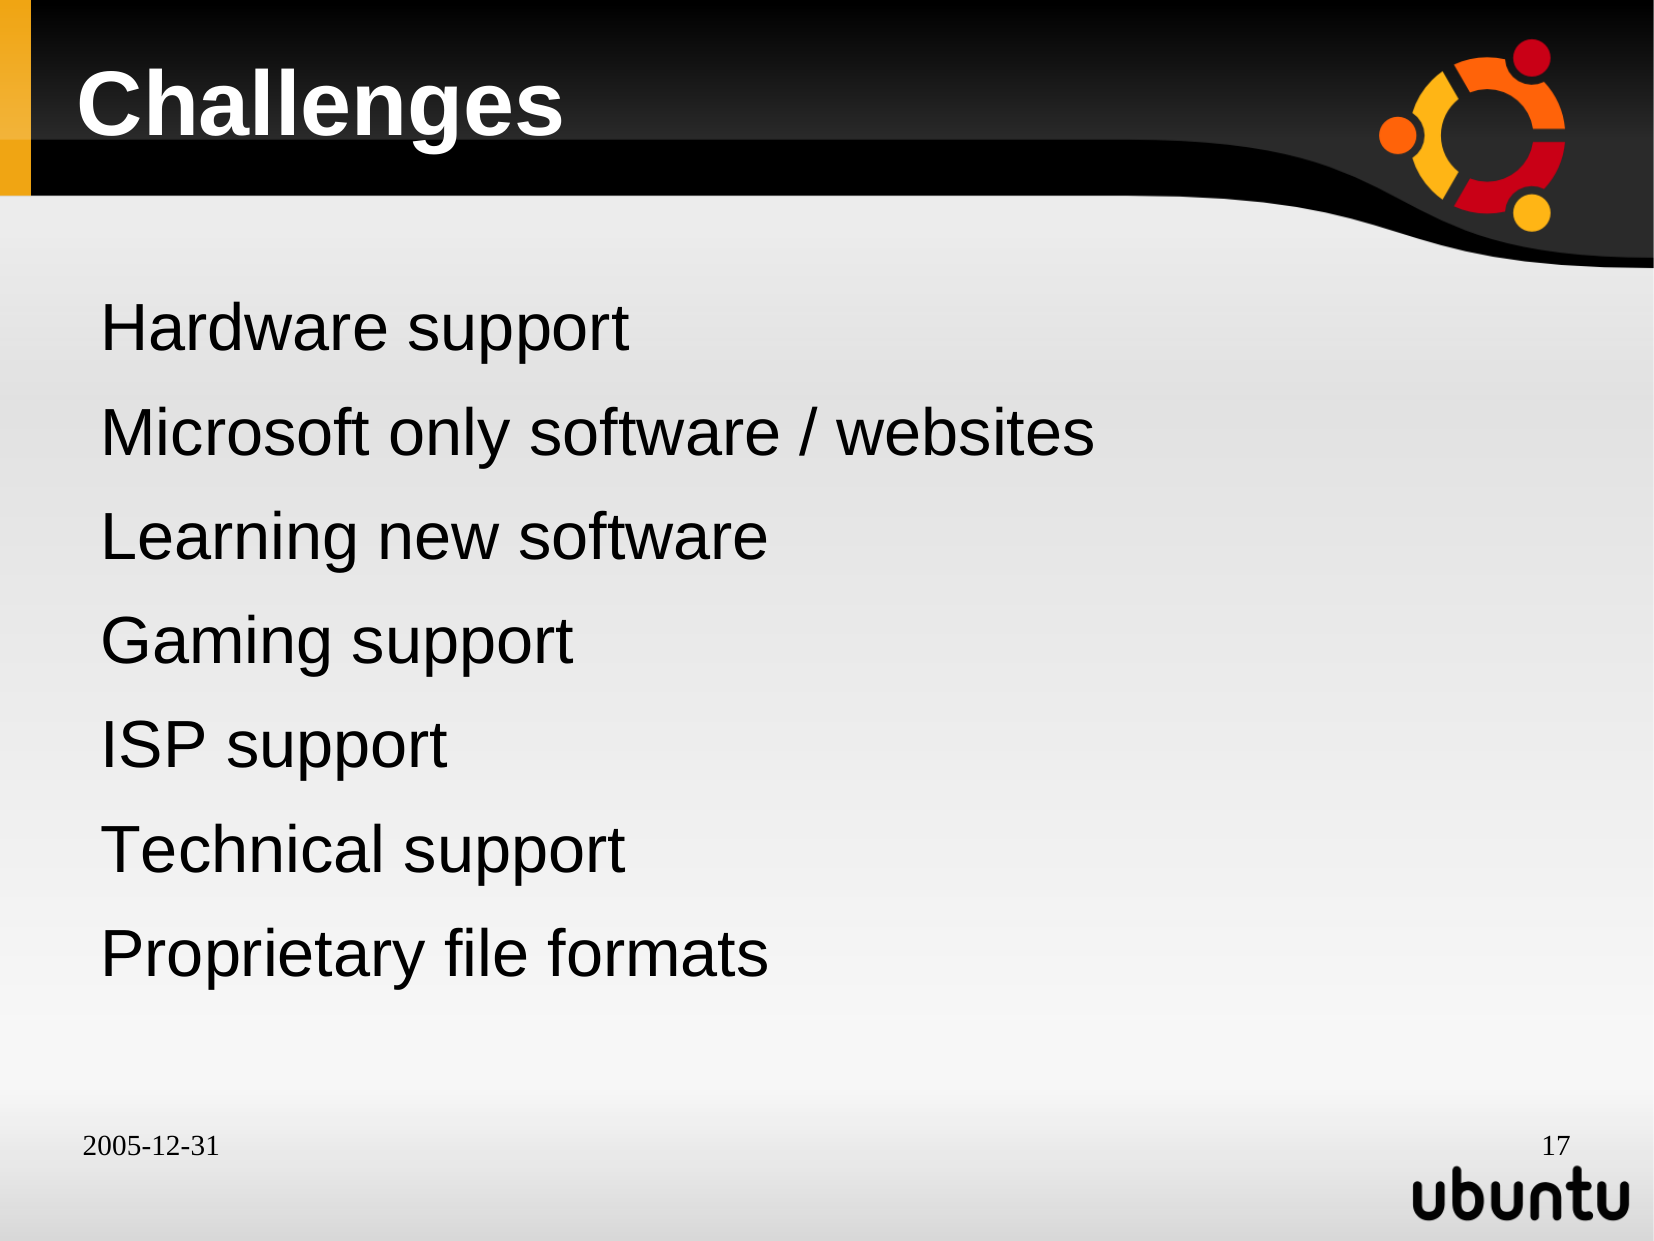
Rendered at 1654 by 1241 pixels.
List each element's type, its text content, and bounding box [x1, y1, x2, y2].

title Challenges [76, 0, 1565, 208]
list Hardware support Microsoft only software / websites Learning new software Gaming support ISP support Technical support Proprietary file formats [82, 290, 1571, 1109]
picture [0, 0, 1654, 1241]
